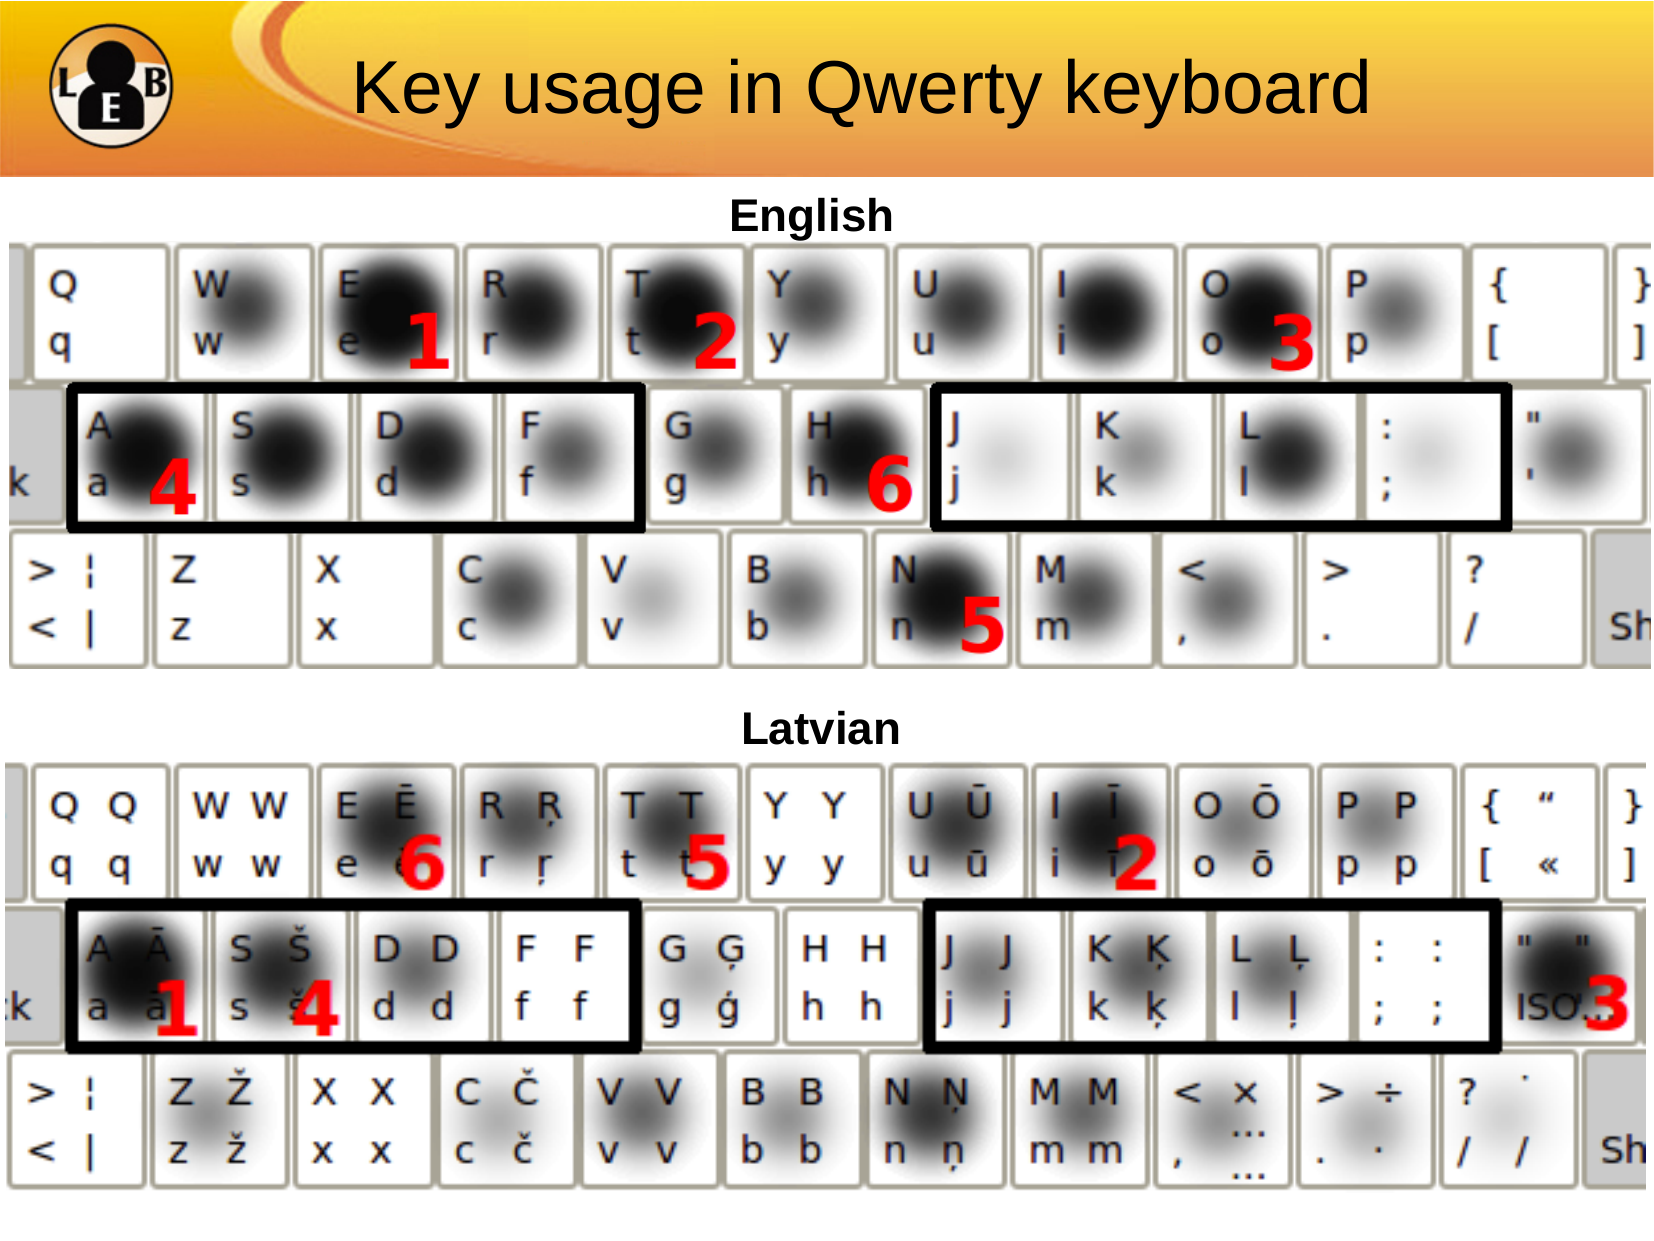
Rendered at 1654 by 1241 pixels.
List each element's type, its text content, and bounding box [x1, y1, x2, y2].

text_box English [714, 183, 910, 249]
picture [0, 1, 1654, 177]
text_box Latvian [726, 695, 917, 762]
title Key usage in Qwerty keyboard [153, 41, 1571, 140]
picture [9, 241, 1651, 669]
picture [5, 761, 1646, 1193]
